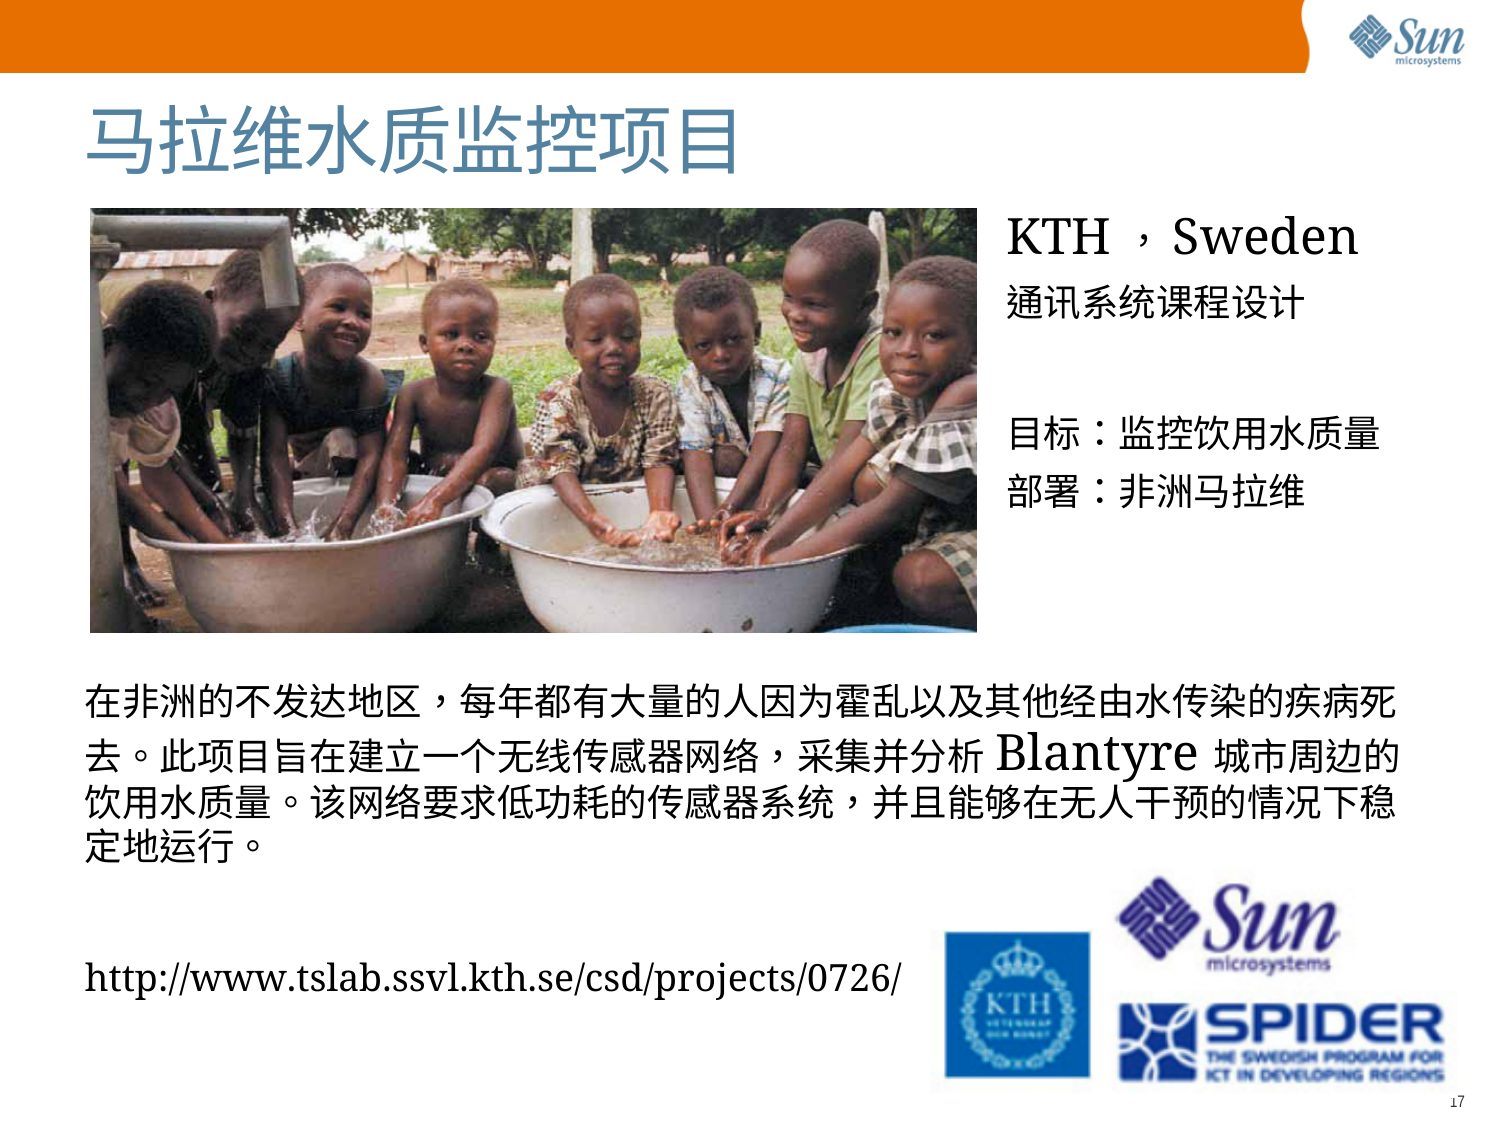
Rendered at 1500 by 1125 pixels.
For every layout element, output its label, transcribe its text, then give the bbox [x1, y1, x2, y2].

picture [916, 855, 1458, 1098]
text_box KTH，Sweden 通讯系统课程设计 目标：监控饮用水质量 部署：非洲马拉维 [1006, 208, 1500, 573]
picture [90, 208, 977, 633]
title 马拉维水质监控项目 [83, 94, 1446, 199]
text_box 在非洲的不发达地区，每年都有大量的人因为霍乱以及其他经由水传染的疾病死去。此项目旨在建立一个无线传感器网络，采集并分析Blantyre城市周边的饮用水质量。该网络要求低功耗的传感器系统，并且能够在无人干预的情况下稳定地运行。 http://www.tslab.ssvl.kth.se/csd/projects/0726/ [84, 680, 1407, 999]
picture [0, 0, 1500, 73]
